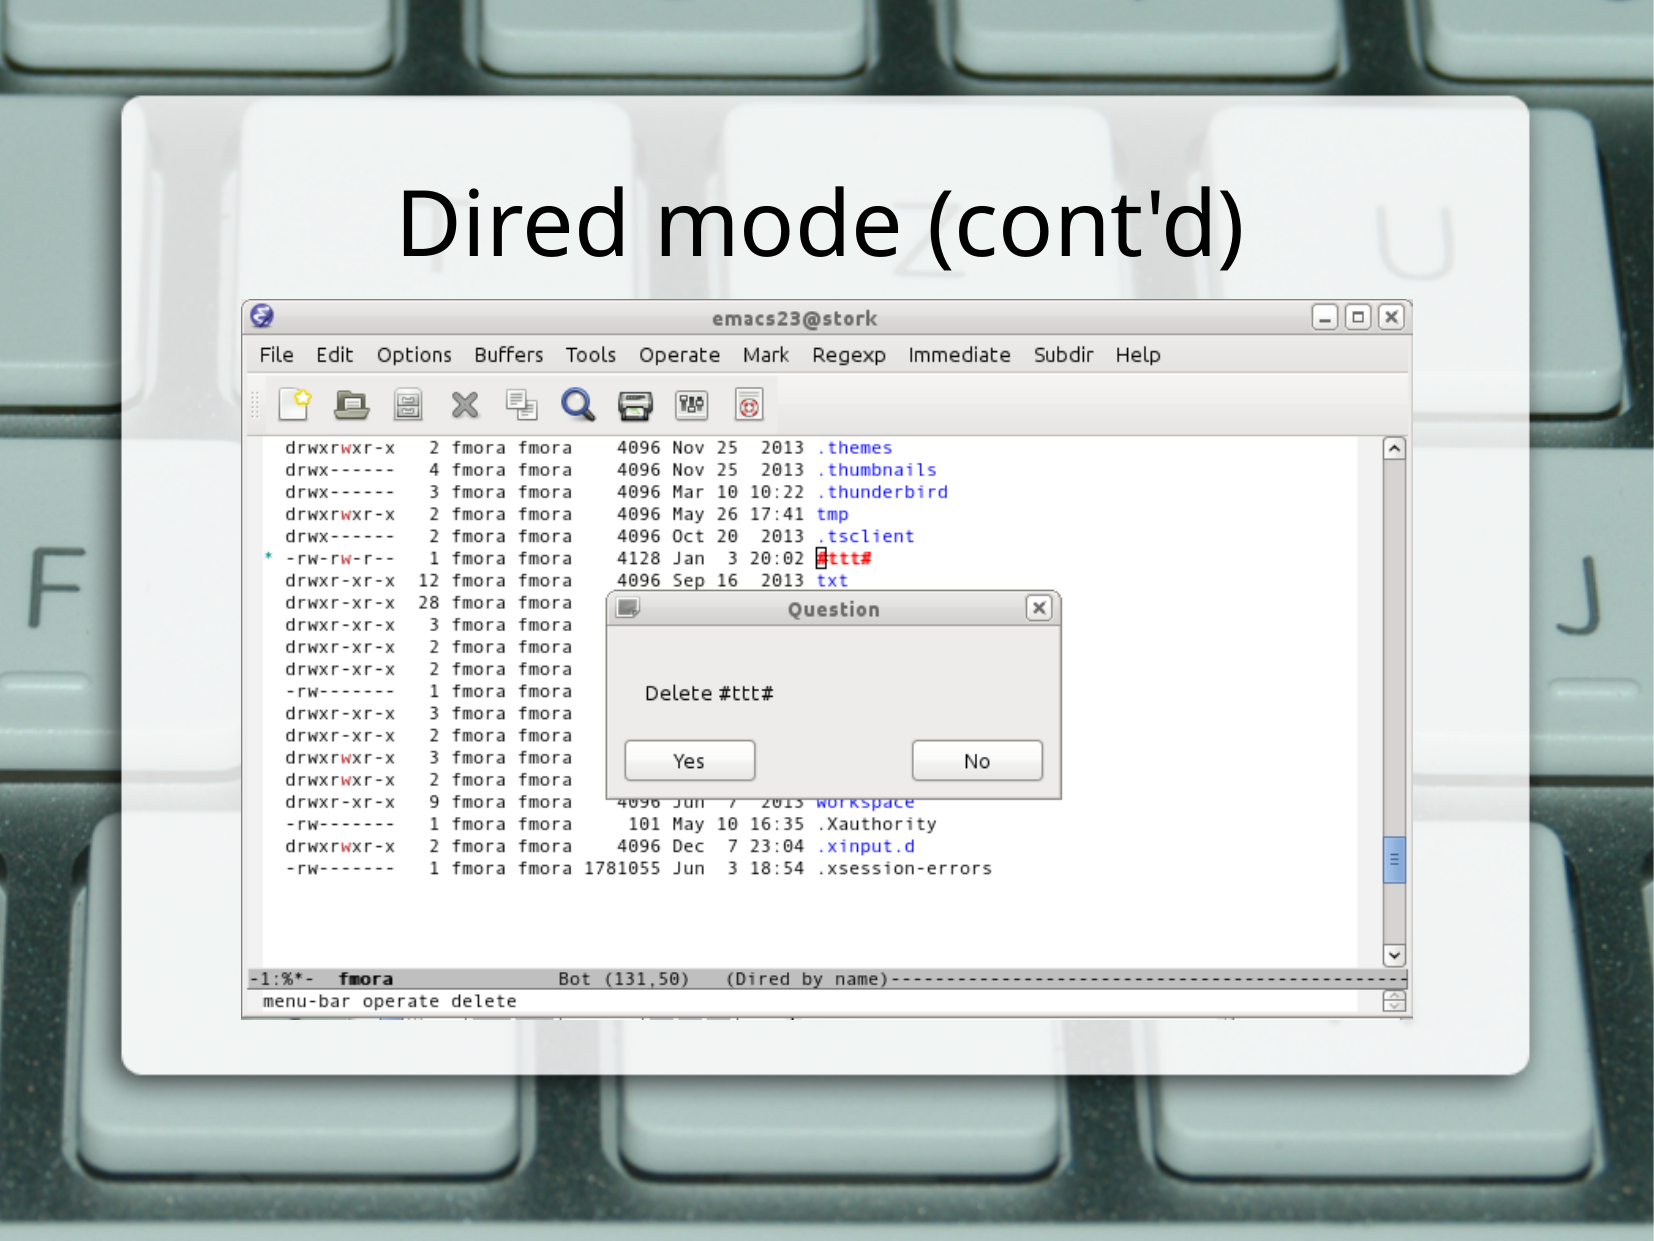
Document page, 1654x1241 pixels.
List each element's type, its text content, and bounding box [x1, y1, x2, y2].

picture [0, 0, 1654, 1241]
title Dired mode (cont'd) [135, 117, 1506, 325]
